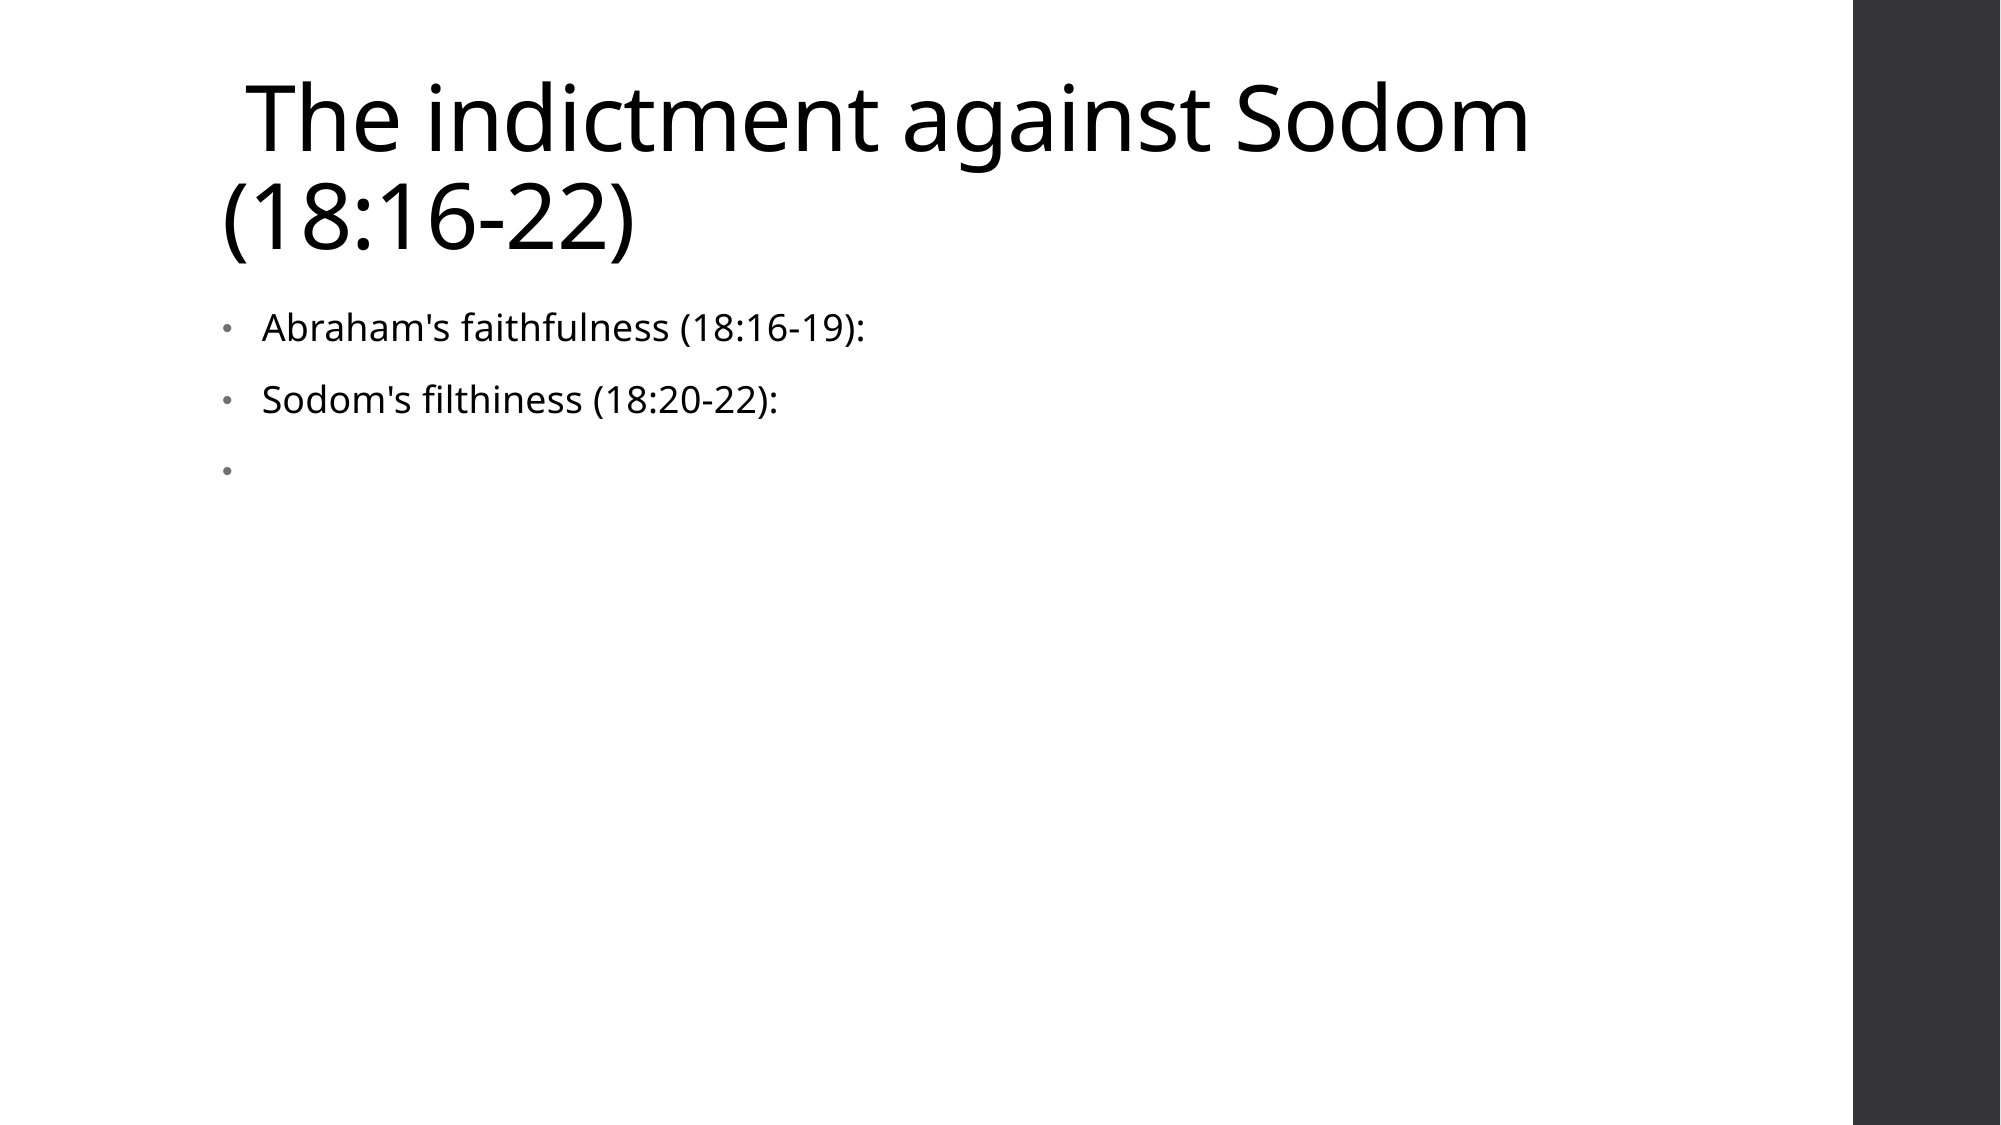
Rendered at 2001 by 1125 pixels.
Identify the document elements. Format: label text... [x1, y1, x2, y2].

list Abraham's faithfulness (18:16-19): Sodom's filthiness (18:20-22): [206, 299, 1617, 1014]
title The indictment against Sodom (18:16-22) [206, 60, 1797, 278]
